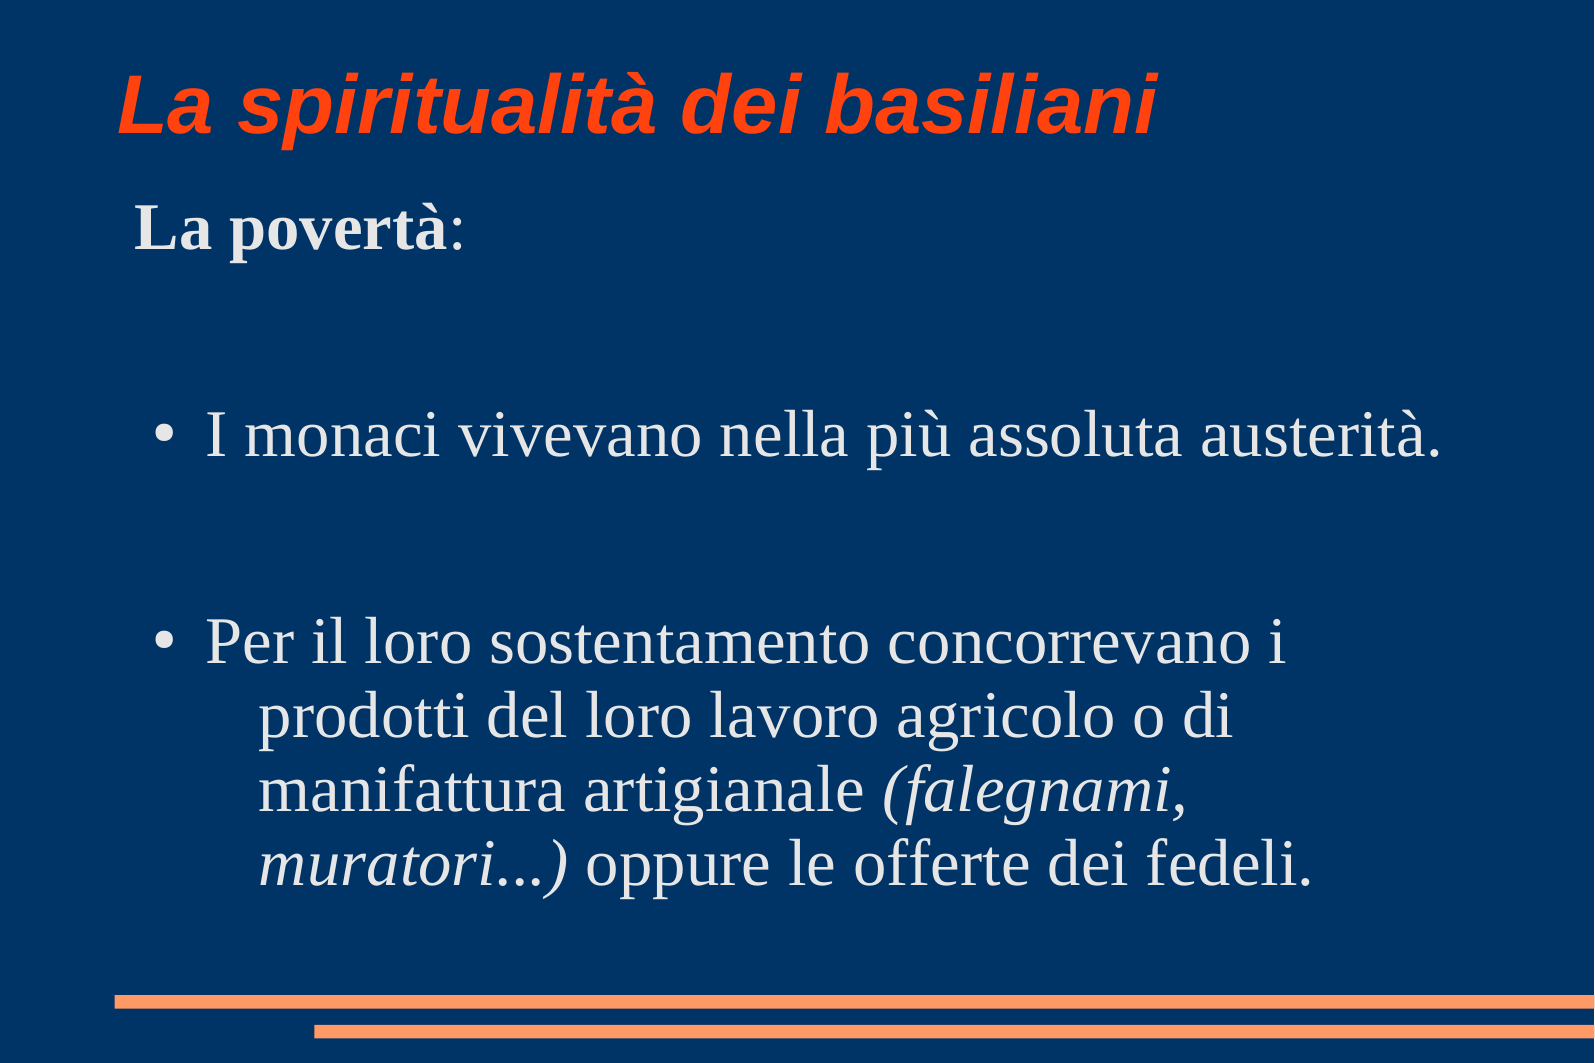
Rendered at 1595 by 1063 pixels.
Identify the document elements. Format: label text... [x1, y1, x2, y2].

title La spiritualità dei basiliani [117, 16, 1479, 189]
list La povertà: I monaci vivevano nella più assoluta austerità. Per il loro sostentamento concorrevano i prodotti del loro lavoro agricolo o di manifattura artigianale (falegnami, muratori...) oppure le offerte dei fedeli. [117, 189, 1505, 901]
